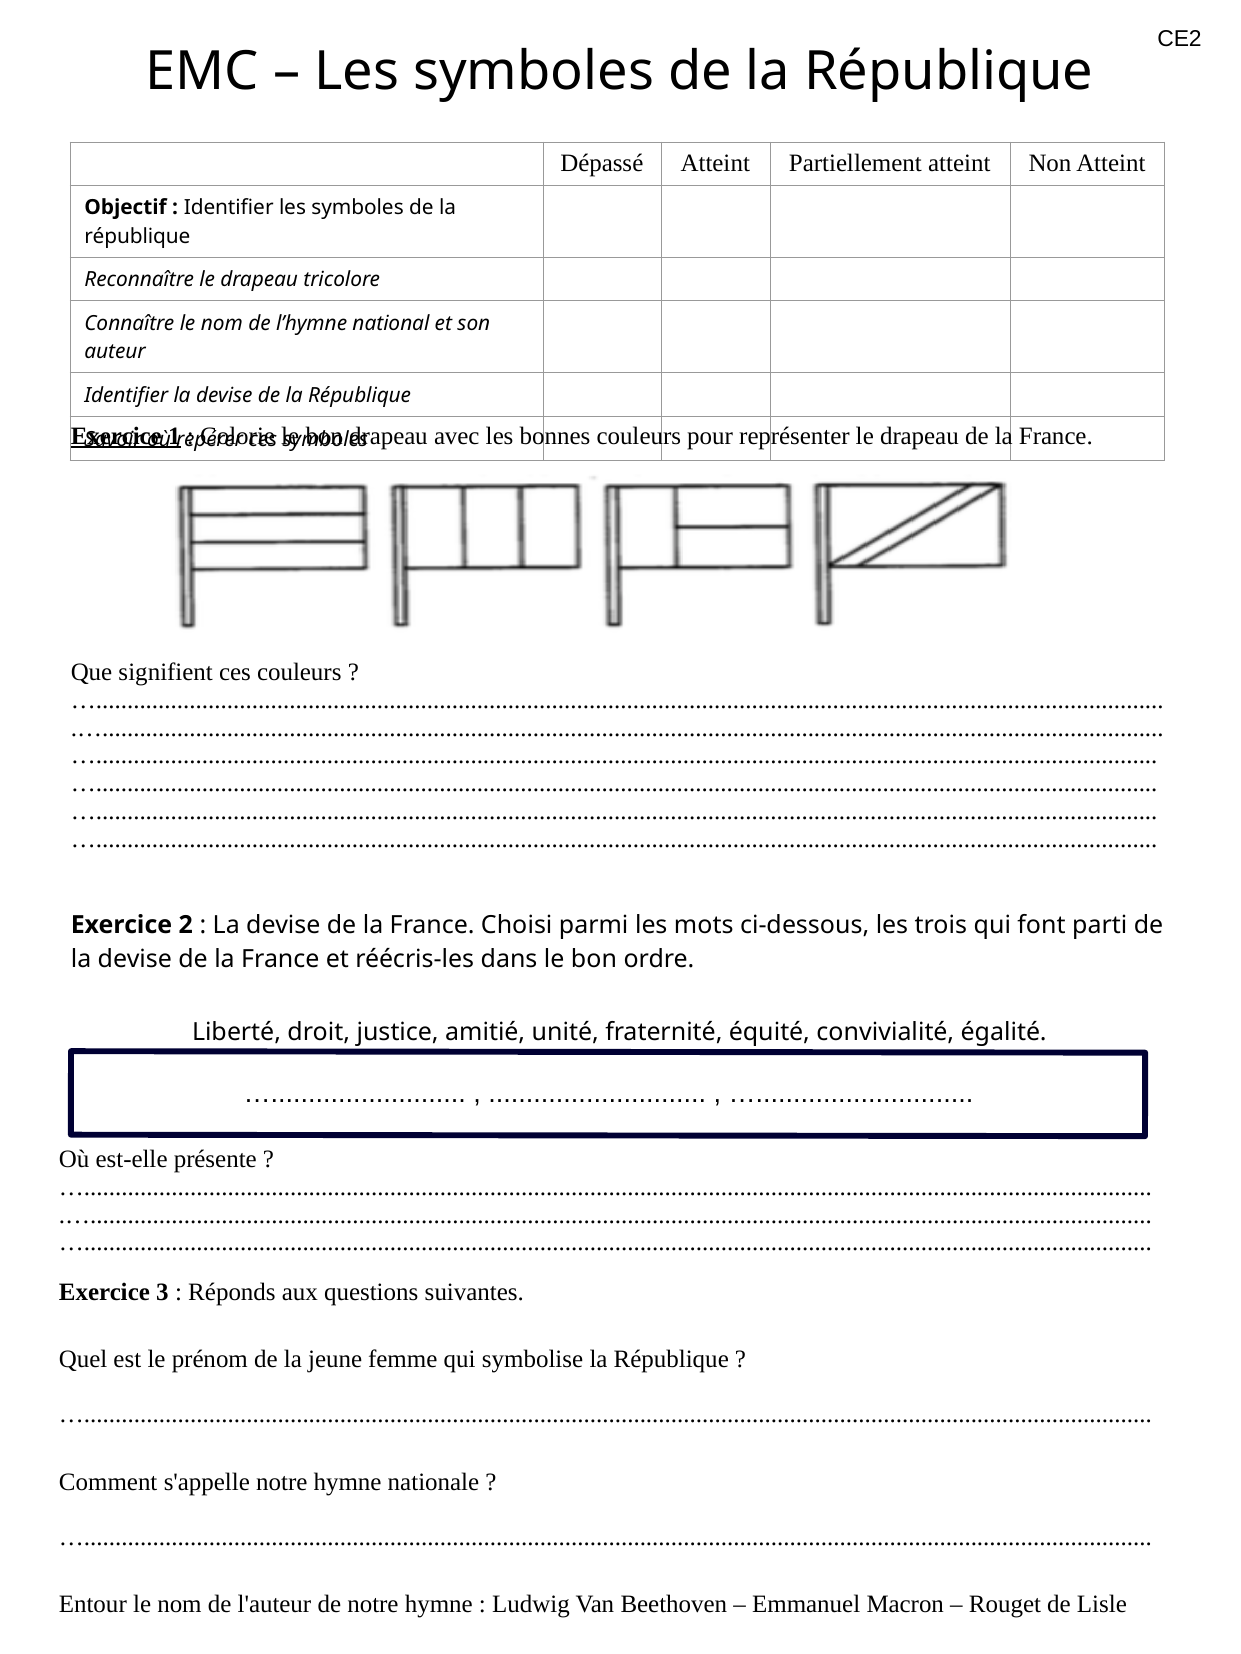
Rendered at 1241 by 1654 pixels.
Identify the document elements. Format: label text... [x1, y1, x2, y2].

table_cell [1011, 373, 1164, 416]
table_cell [662, 417, 770, 422]
table_cell [662, 373, 770, 416]
table_cell [771, 301, 1010, 372]
table_cell [544, 258, 661, 300]
picture [153, 472, 1028, 634]
text_box ….......................... , ............................. , …............................. [70, 1051, 1146, 1137]
table_cell Identifier la devise de la République [71, 373, 543, 416]
table_cell [1011, 258, 1164, 300]
table_cell [771, 258, 1010, 300]
table_cell [662, 258, 770, 300]
table_cell [544, 417, 661, 422]
table_header Partiellement atteint [771, 143, 1010, 185]
table_cell [771, 186, 1010, 257]
table_cell [771, 373, 1010, 416]
table_cell [544, 186, 661, 257]
table_cell [544, 301, 661, 372]
table_cell [662, 186, 770, 257]
title EMC – Les symboles de la République [62, 18, 1179, 119]
table_cell Savoir où repérer ces symboles [71, 417, 543, 422]
table_cell Reconnaître le drapeau tricolore [71, 258, 543, 300]
table_cell Connaître le nom de l’hymne national et son auteur [71, 301, 543, 372]
table_cell [1011, 186, 1164, 257]
table_cell [771, 417, 1010, 422]
table_header [71, 143, 543, 185]
table_header Atteint [662, 143, 770, 185]
list Où est-elle présente ?…............................................................................................................................................................................…..........................................................................................................................................................................…........................................................................................................................................................................... [59, 1145, 1158, 1257]
table_header Dépassé [544, 143, 661, 185]
list Que signifient ces couleurs ?…............................................................................................................................................................................…..........................................................................................................................................................................…..........................................................................................................................................................................…..........................................................................................................................................................................…..........................................................................................................................................................................….......................................................................................................................................................................... [70, 658, 1170, 863]
table_cell [544, 373, 661, 416]
table_cell [1011, 417, 1164, 422]
table_cell [1011, 301, 1164, 372]
table_header Non Atteint [1011, 143, 1164, 185]
list Exercice 1 : Colorie le bon drapeau avec les bonnes couleurs pour représenter le drapeau de la France. [70, 422, 1170, 626]
table_cell [662, 301, 770, 372]
text_box CE2 [1086, 18, 1217, 59]
list Exercice 2 : La devise de la France. Choisi parmi les mots ci-dessous, les trois qui font parti de la devise de la France et réécris-les dans le bon ordre. Liberté, droit, justice, amitié, unité, fraternité, équité, convivialité, égalité. [70, 906, 1170, 1097]
list Exercice 3 : Réponds aux questions suivantes. Quel est le prénom de la jeune femme qui symbolise la République ? …........................................................................................................................................................................... Comment s'appelle notre hymne nationale ? …........................................................................................................................................................................... Entour le nom de l'auteur de notre hymne : Ludwig Van Beethoven – Emmanuel Macron – Rouget de Lisle [59, 1278, 1158, 1619]
table_cell Objectif : Identifier les symboles de la république [71, 186, 543, 257]
